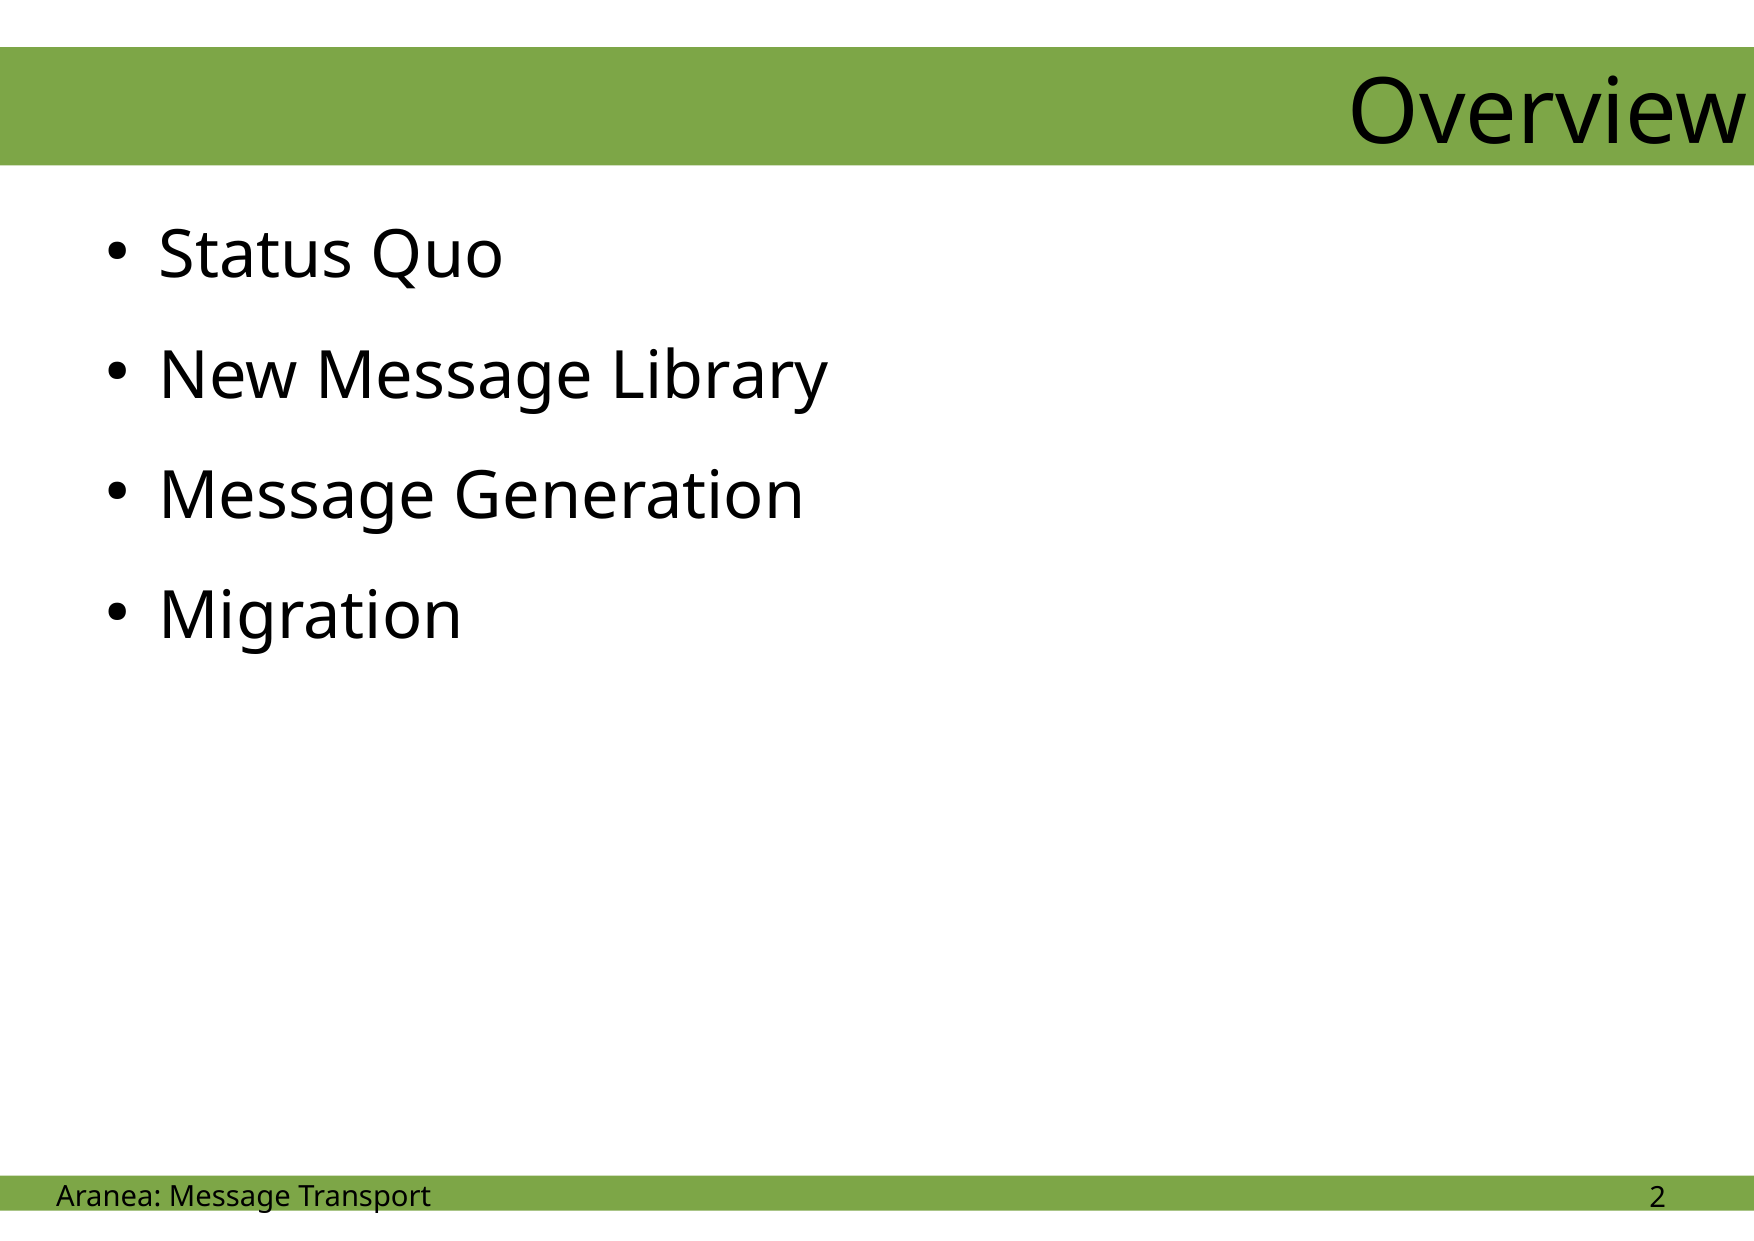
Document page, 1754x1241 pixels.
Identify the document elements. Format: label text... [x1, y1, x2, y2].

title Overview [0, 54, 1748, 162]
list Status Quo New Message Library Message Generation Migration [87, 206, 1667, 1109]
